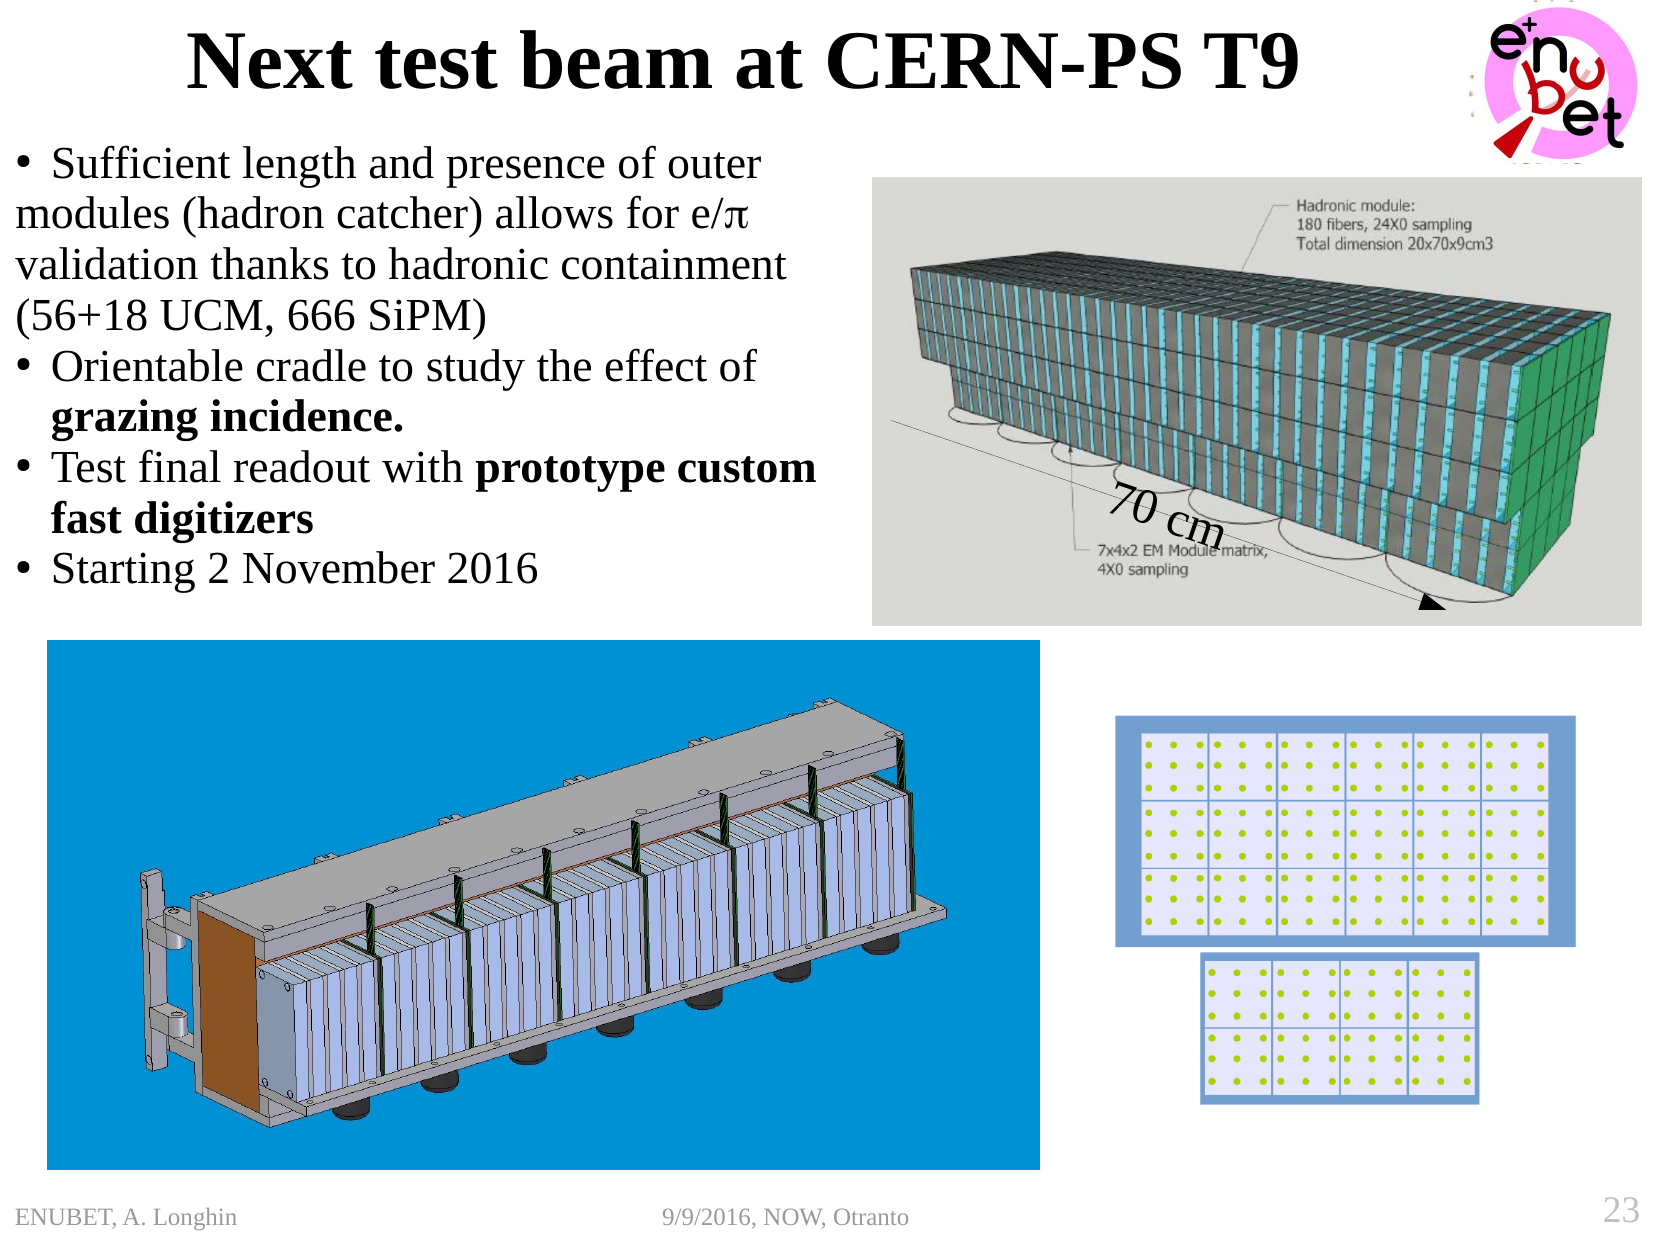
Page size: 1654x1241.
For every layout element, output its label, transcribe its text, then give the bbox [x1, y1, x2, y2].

picture [1197, 522, 1206, 527]
picture [1463, 0, 1653, 164]
picture [1176, 514, 1186, 520]
picture [1098, 708, 1583, 1114]
picture [1210, 526, 1219, 531]
picture [1140, 492, 1153, 508]
picture [1137, 506, 1150, 521]
picture [140, 698, 947, 1128]
title Next test beam at CERN-PS T9 [0, 2, 1489, 119]
picture [872, 177, 1642, 626]
text_box Sufficient length and presence of outer modules (hadron catcher) allows for e/p validation thanks to hadronic containment (56+18 UCM, 666 SiPM) Orientable cradle to study the effect of grazing incidence. Test final readout with prototype custom fast digitizers Starting 2 November 2016 [0, 129, 899, 511]
